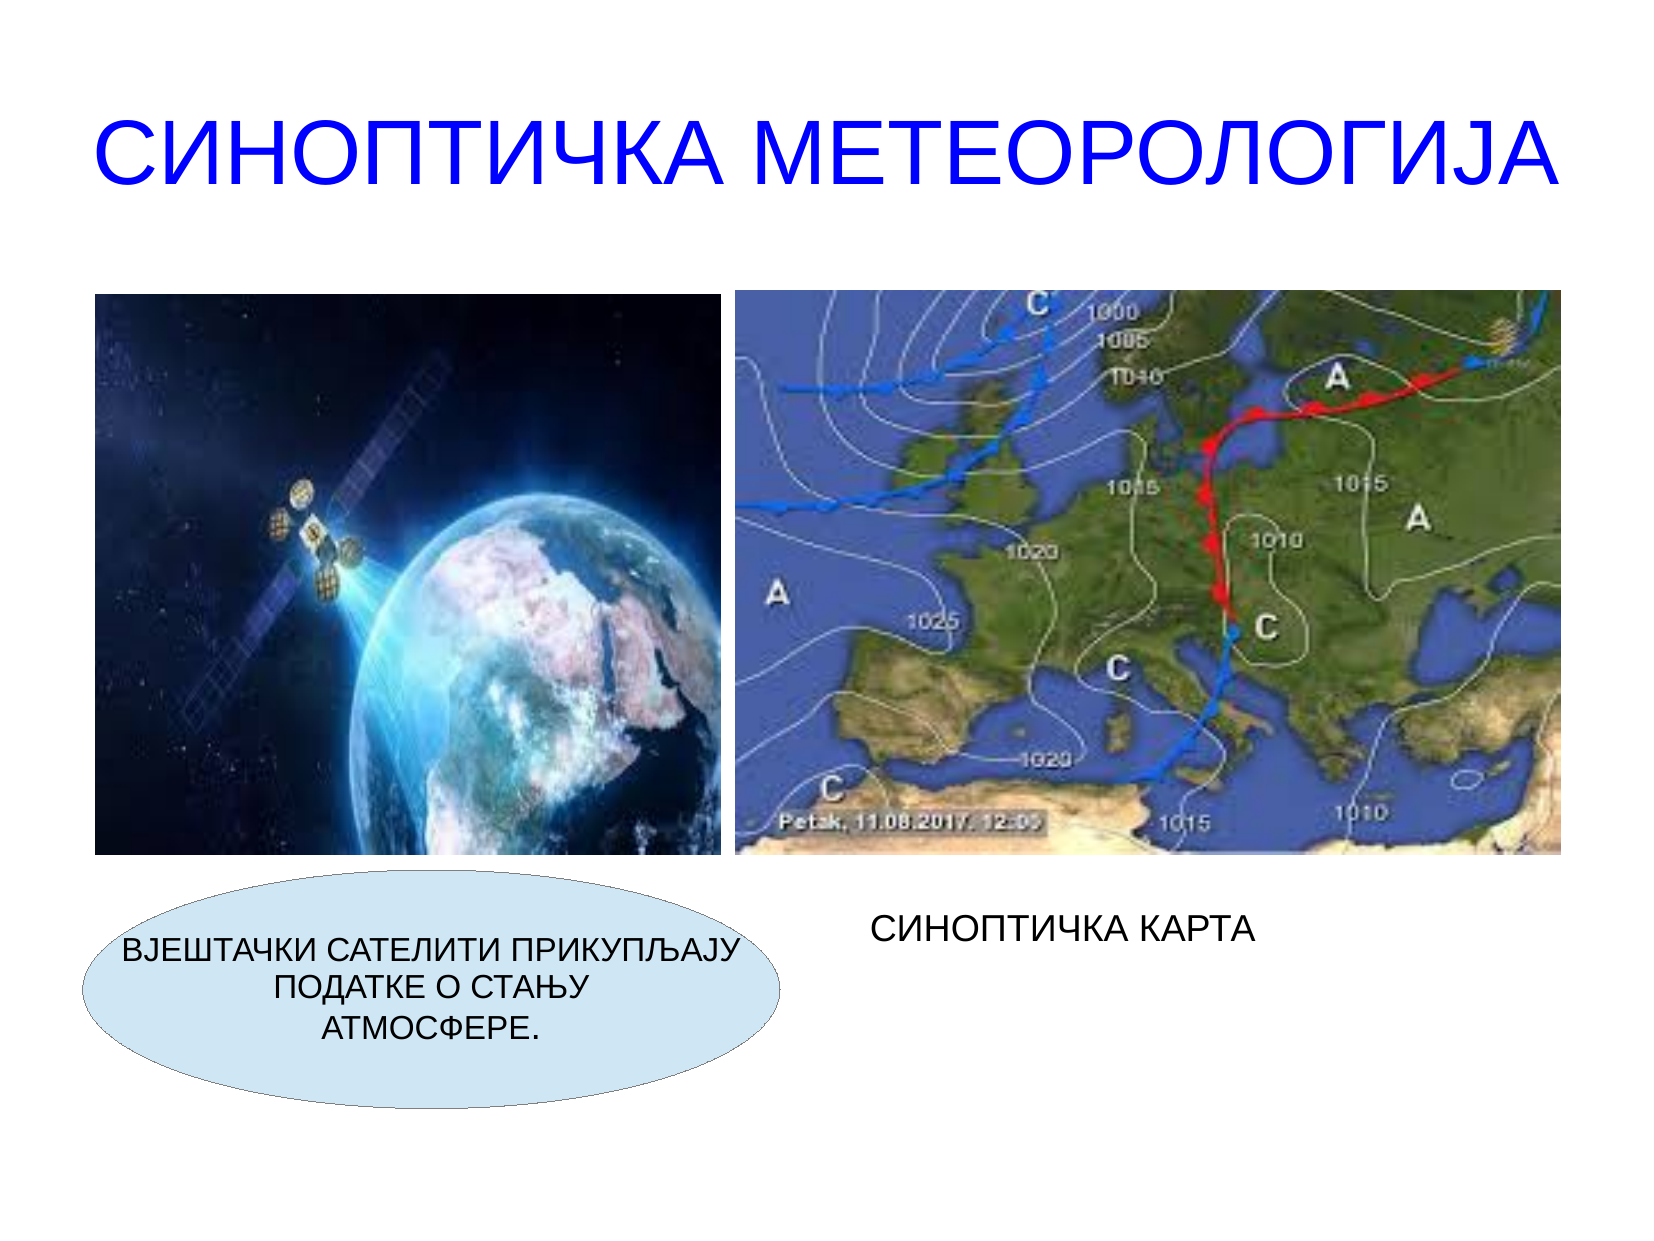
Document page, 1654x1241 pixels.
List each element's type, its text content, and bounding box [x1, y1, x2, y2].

picture [95, 294, 721, 856]
text_box СИНОПТИЧКА КАРТА [855, 900, 1561, 957]
picture [735, 290, 1561, 856]
title СИНОПТИЧКА МЕТЕОРОЛОГИЈА [82, 49, 1571, 257]
text_box ВЈЕШТАЧКИ САТЕЛИТИ ПРИКУПЉАЈУ ПОДАТКЕ О СТАЊУ АТМОСФЕРЕ. [82, 870, 781, 1109]
